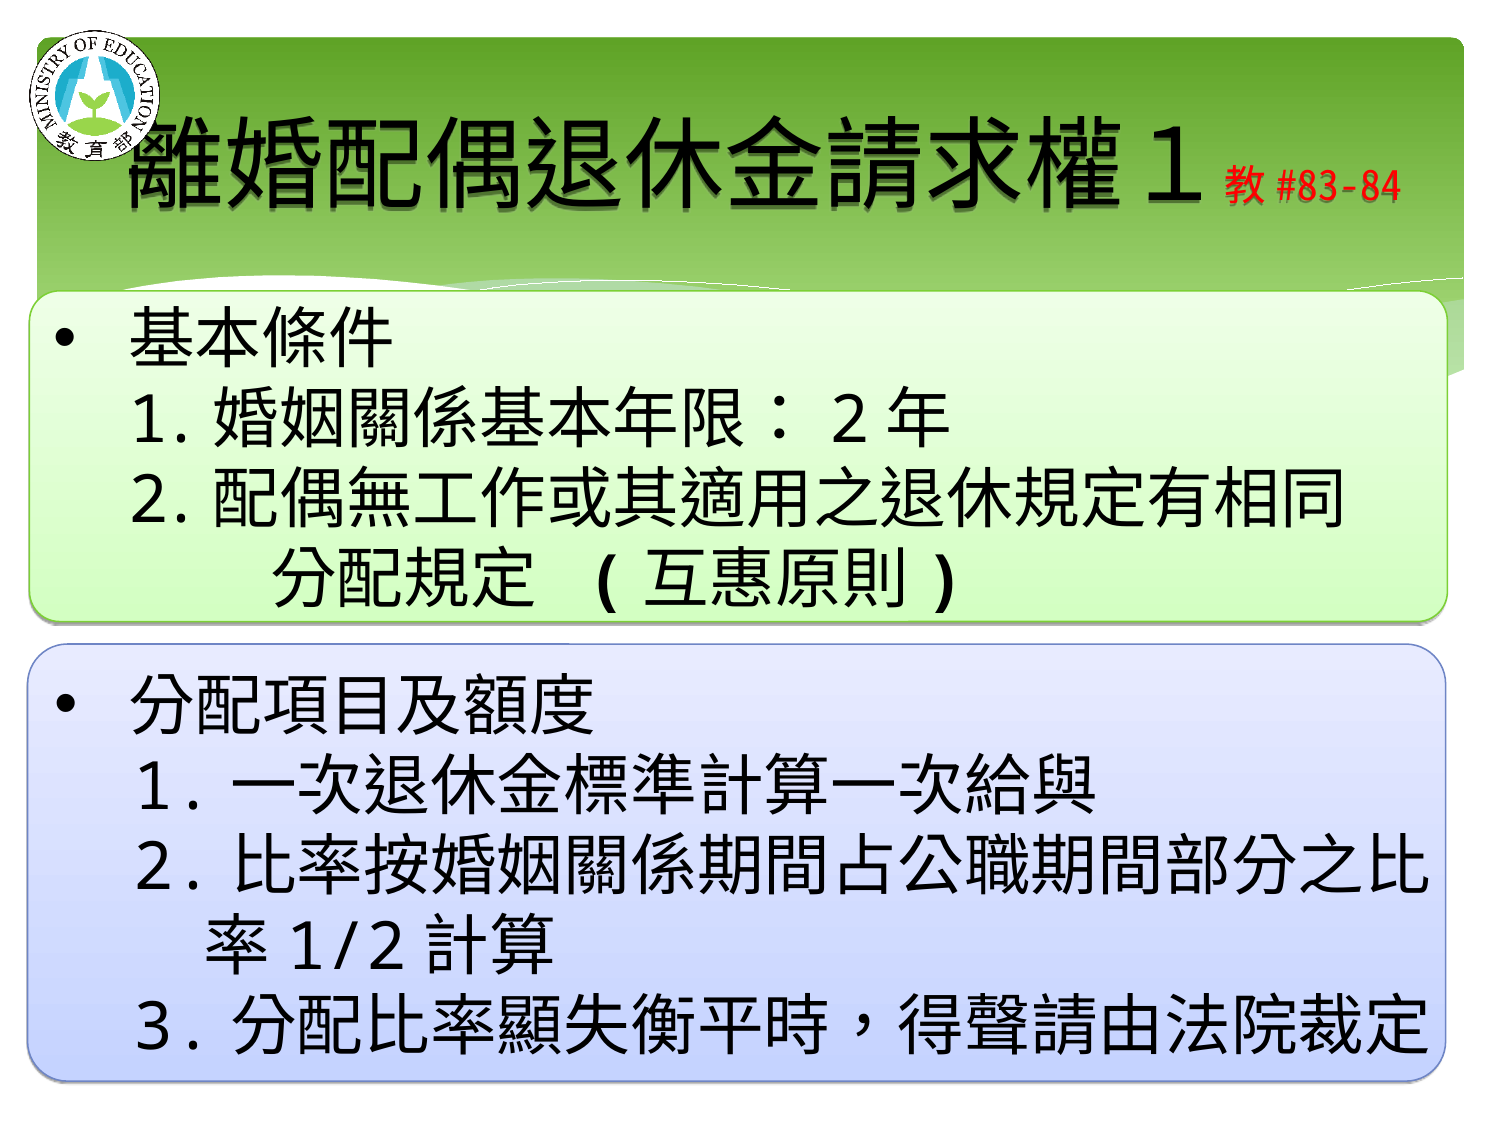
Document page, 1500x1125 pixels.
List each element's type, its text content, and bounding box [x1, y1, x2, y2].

text_box 分配項目及額度 1.一次退休金標準計算一次給與 2.比率按婚姻關係期間占公職期間部分之比 率1/2計算 3.分配比率顯失衡平時，得聲請由法院裁定 [27, 643, 1446, 1082]
text_box 基本條件 婚姻關係基本年限：2年 配偶無工作或其適用之退休規定有相同 分配規定 (互惠原則) [29, 290, 1448, 622]
title 離婚配偶退休金請求權１教#83-84 [88, 79, 1439, 243]
picture [29, 30, 160, 161]
